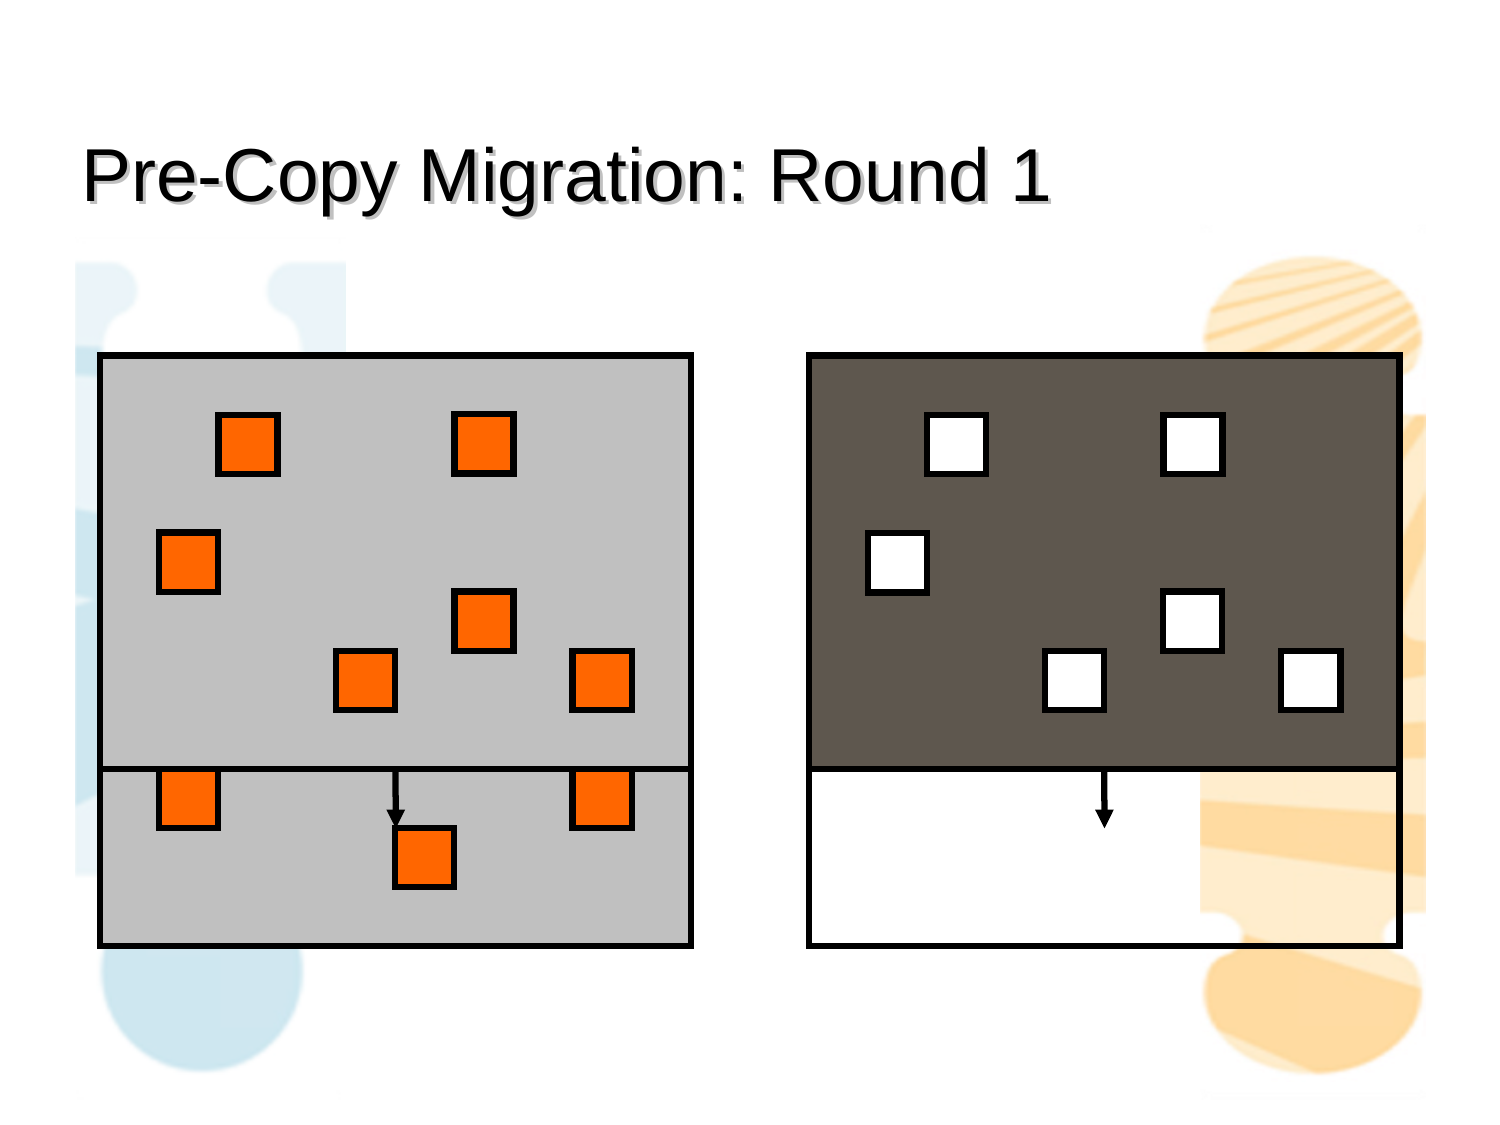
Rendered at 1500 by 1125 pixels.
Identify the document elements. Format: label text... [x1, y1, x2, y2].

text_box [808, 355, 1400, 770]
picture [75, 237, 346, 1100]
title Pre-Copy Migration: Round 1 [66, 37, 1342, 225]
text_box [100, 355, 691, 947]
picture [1200, 224, 1426, 1100]
picture [1200, 770, 1396, 943]
